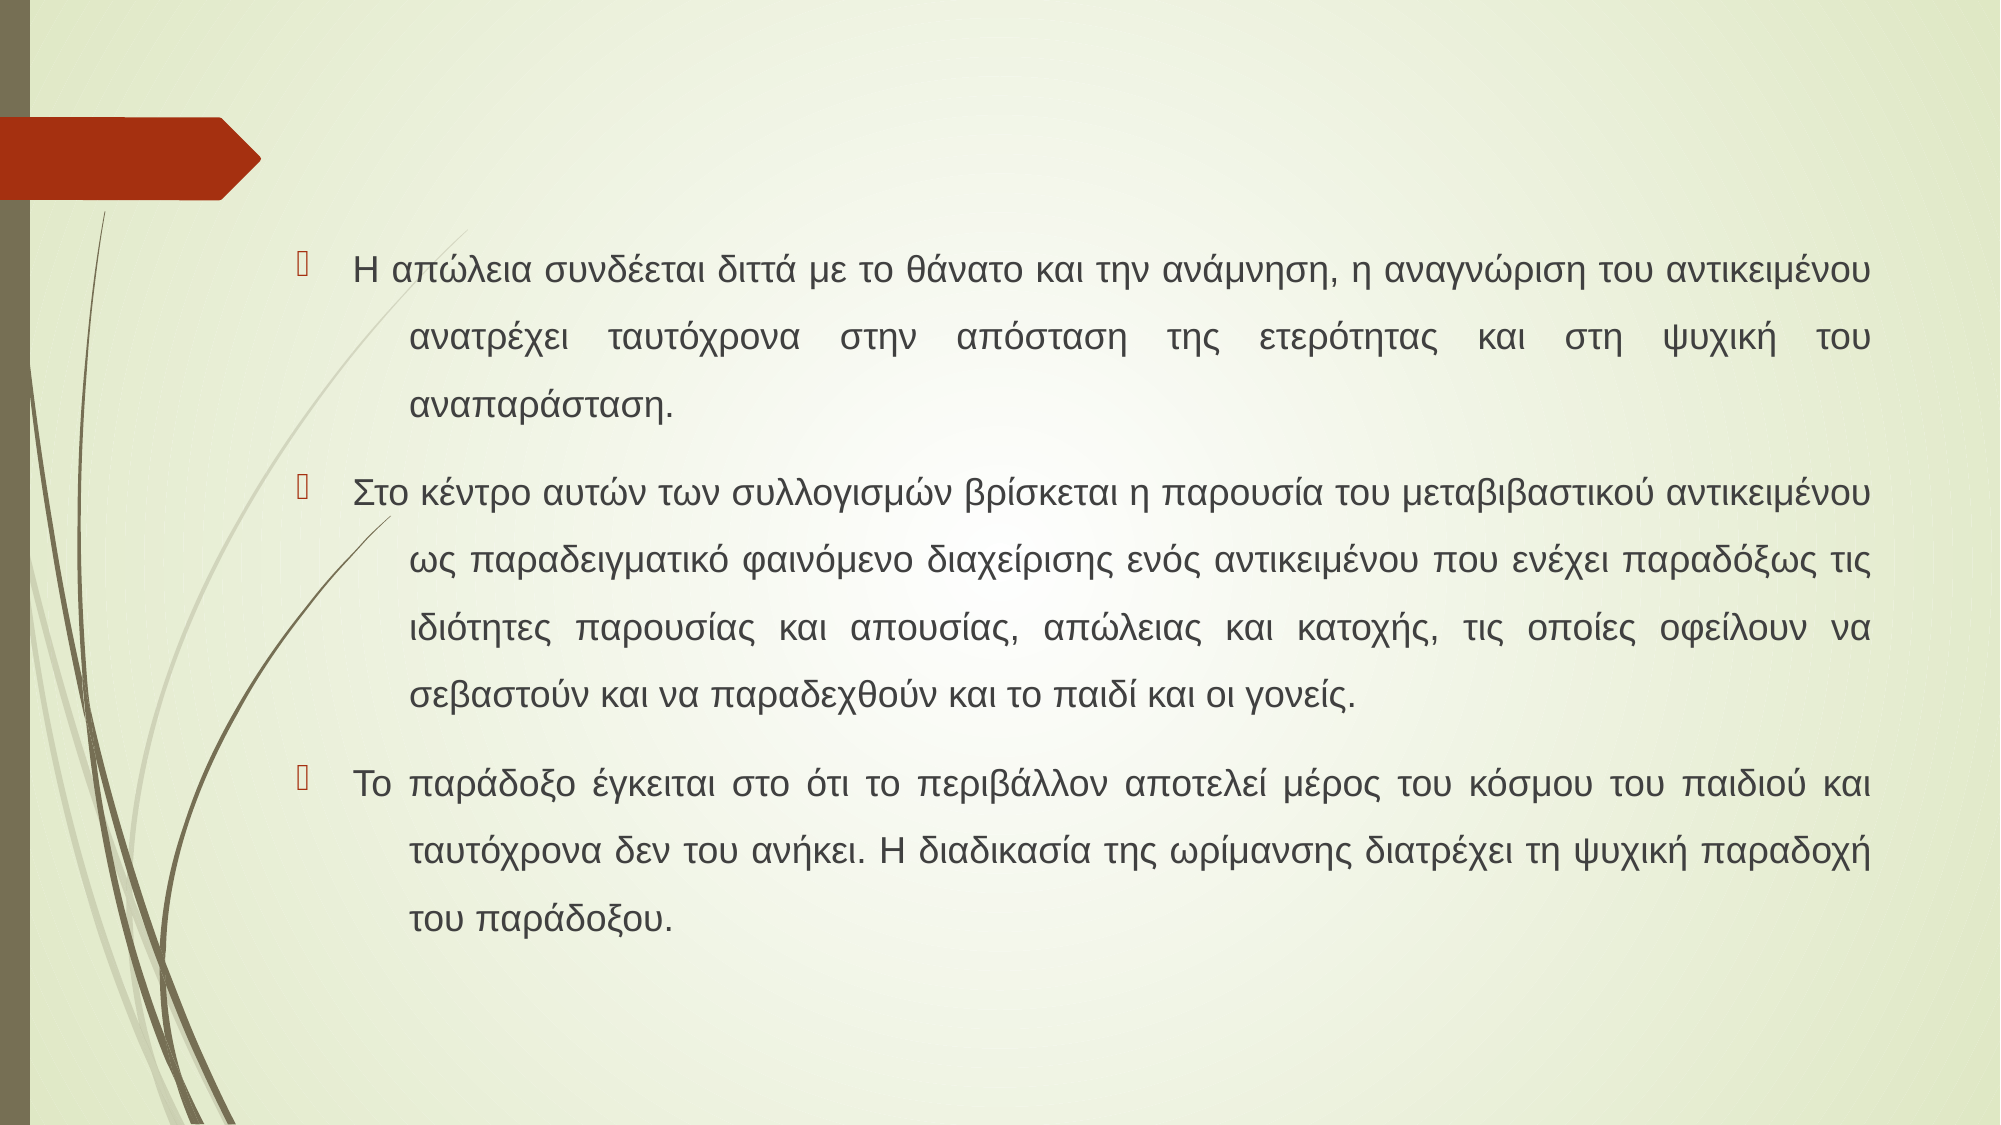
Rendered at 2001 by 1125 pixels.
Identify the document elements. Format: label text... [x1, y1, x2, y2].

list Η απώλεια συνδέεται διττά με το θάνατο και την ανάμνηση, η αναγνώριση του αντικειμένου ανατρέχει ταυτόχρονα στην απόσταση της ετερότητας και στη ψυχική του αναπαράσταση. Στο κέντρο αυτών των συλλογισμών βρίσκεται η παρουσία του μεταβιβαστικού αντικειμένου ως παραδειγματικό φαινόμενο διαχείρισης ενός αντικειμένου που ενέχει παραδόξως τις ιδιότητες παρουσίας και απουσίας, απώλειας και κατοχής, τις οποίες οφείλουν να σεβαστούν και να παραδεχθούν και το παιδί και οι γονείς. Το παράδοξο έγκειται στο ότι το περιβάλλον αποτελεί μέρος του κόσμου του παιδιού και ταυτόχρονα δεν του ανήκει. Η διαδικασία της ωρίμανσης διατρέχει τη ψυχική παραδοχή του παράδοξου. [281, 214, 1888, 1007]
